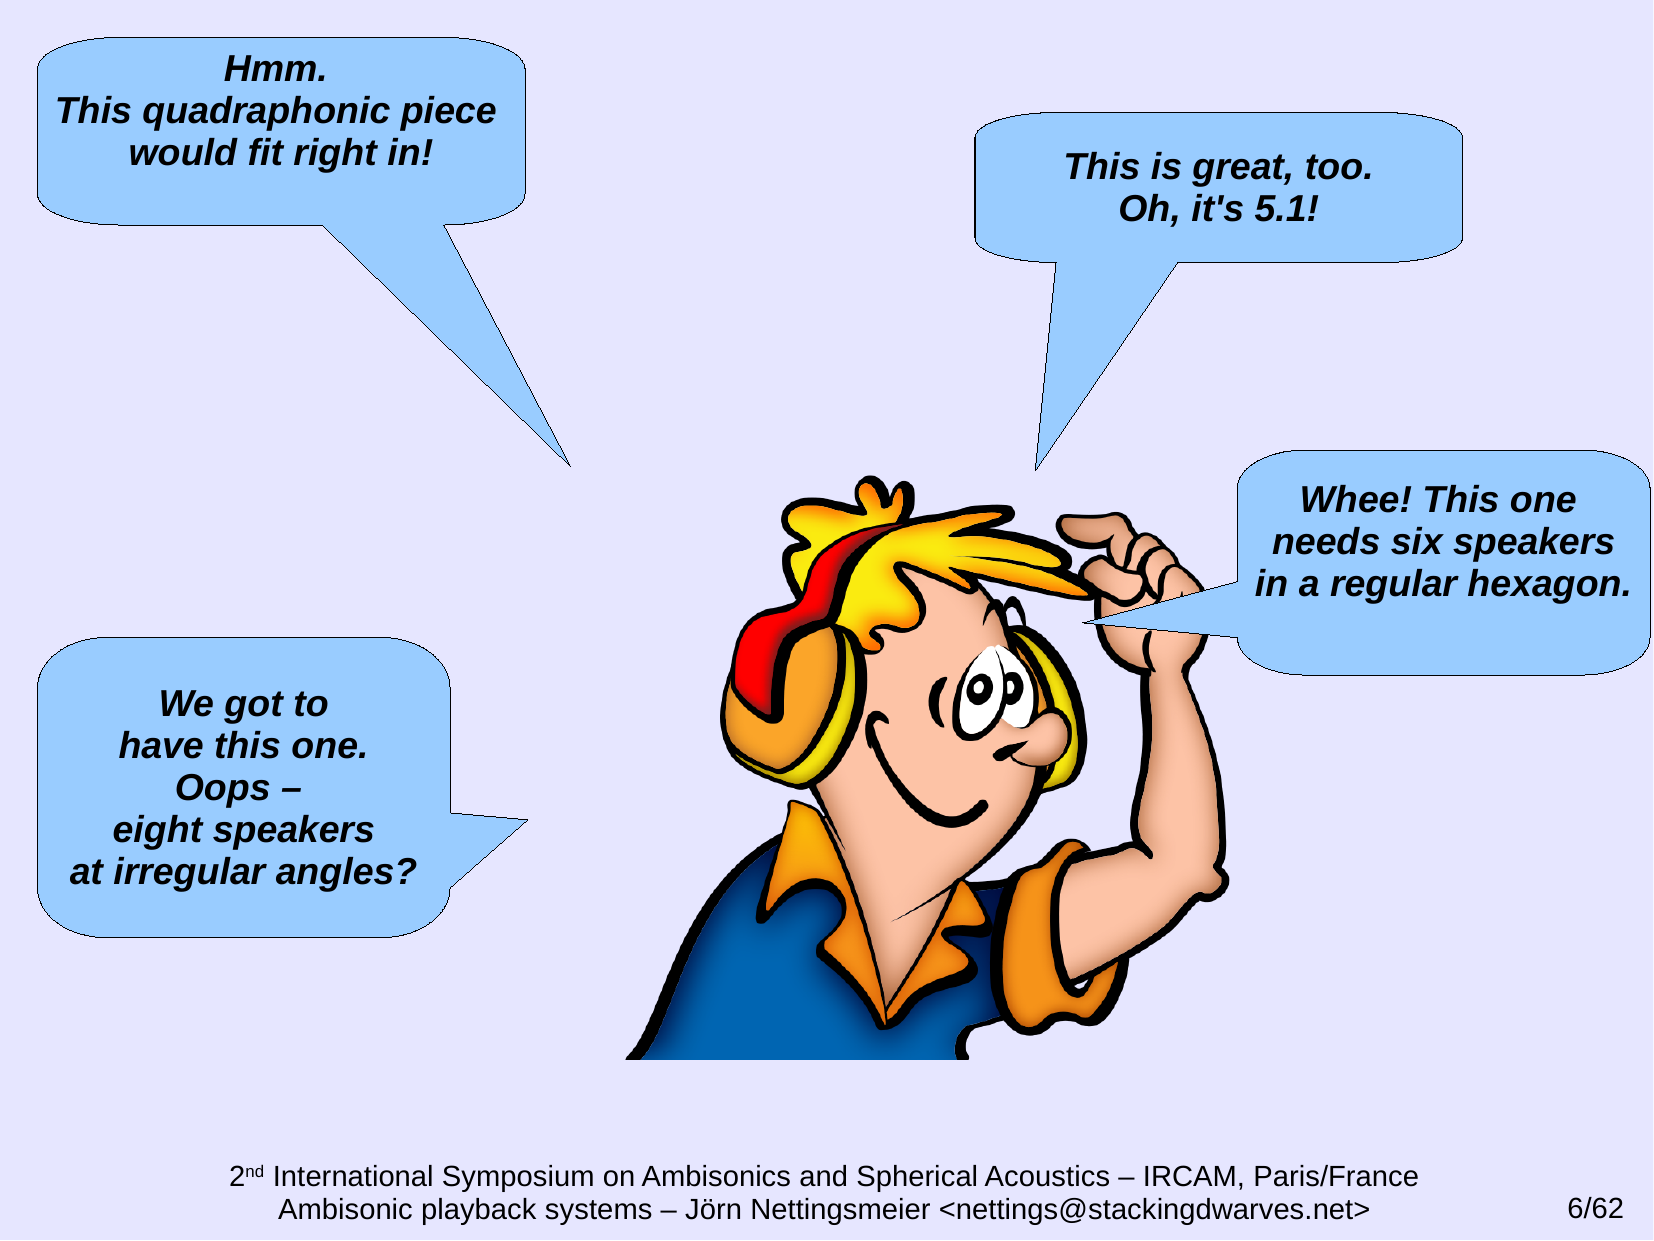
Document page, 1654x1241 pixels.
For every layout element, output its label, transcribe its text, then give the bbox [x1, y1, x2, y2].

picture [603, 412, 1251, 1060]
text_box We got to have this one. Oops – eight speakers at irregular angles? [37, 637, 528, 938]
text_box This is great, too. Oh, it's 5.1! [975, 112, 1463, 471]
text_box Whee! This one needs six speakers in a regular hexagon. [1082, 450, 1651, 676]
text_box Hmm. This quadraphonic piece would fit right in! [37, 37, 571, 467]
